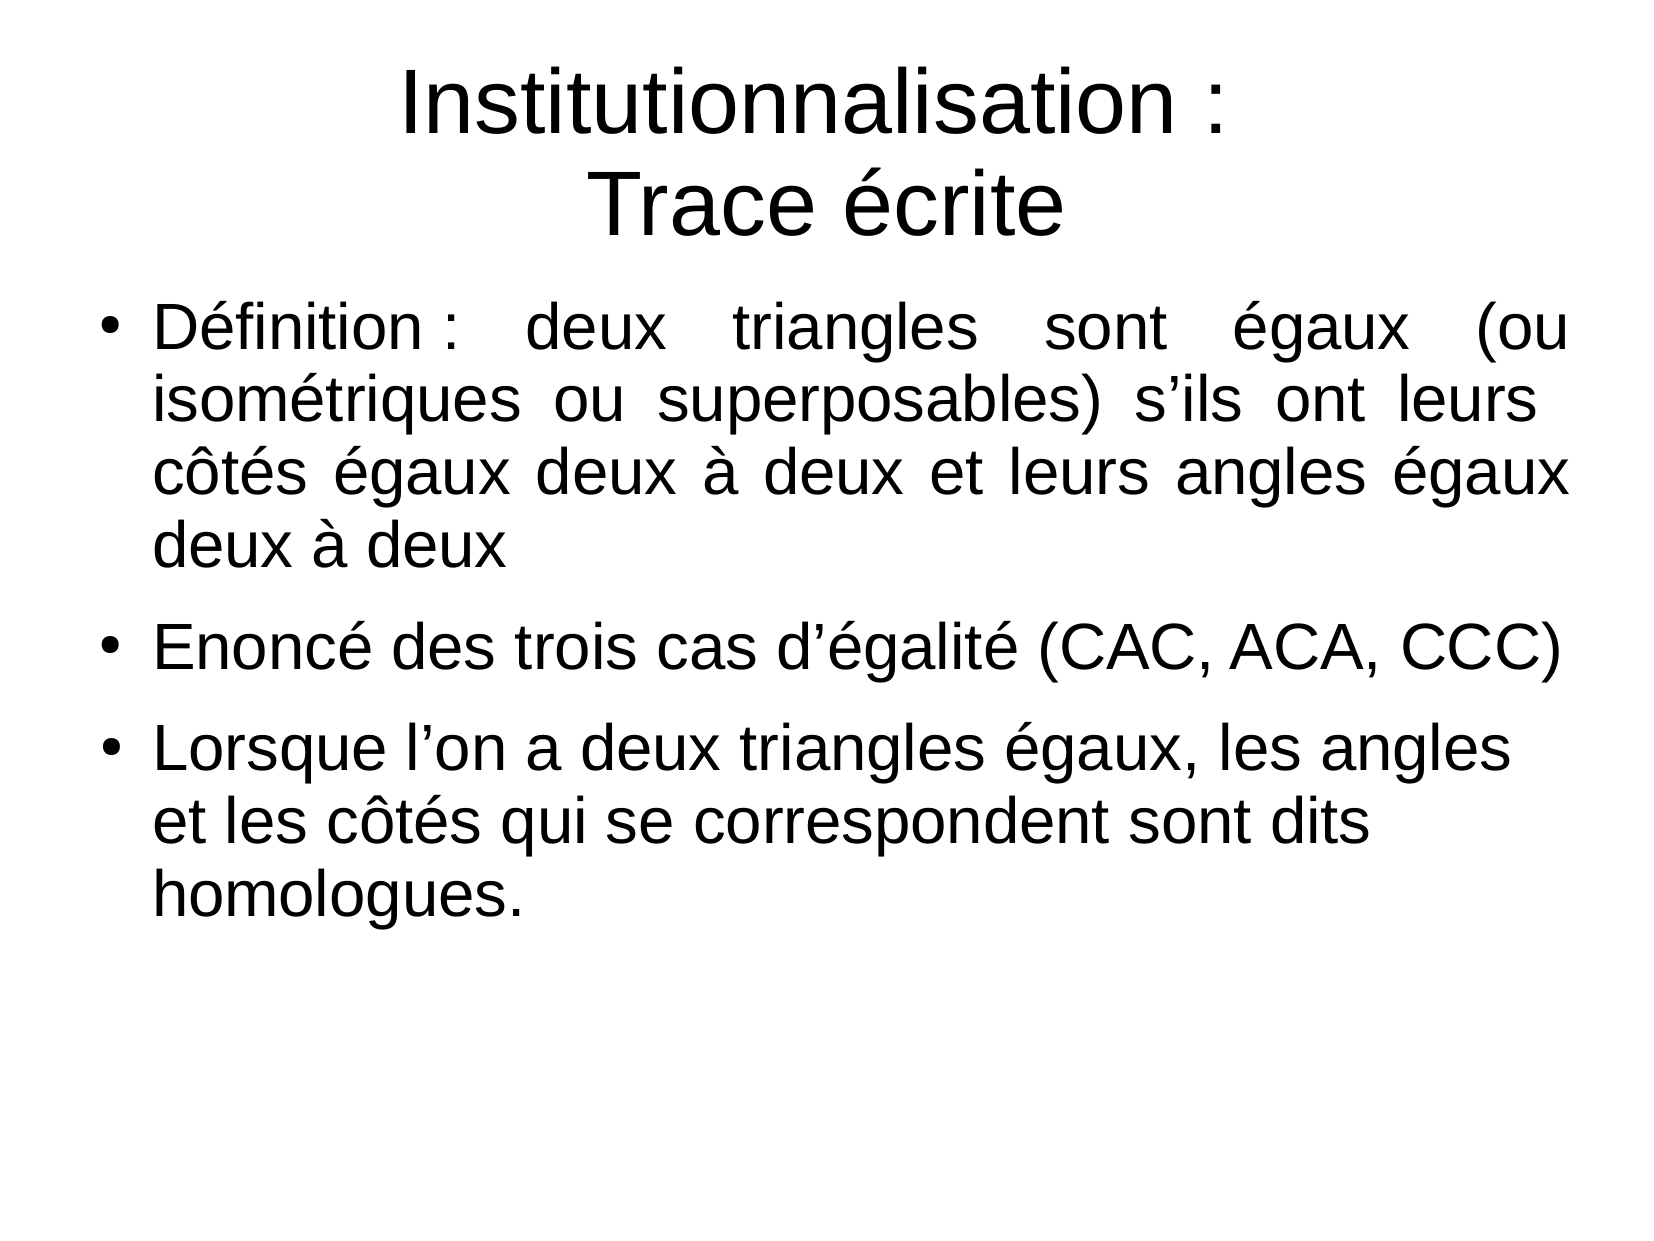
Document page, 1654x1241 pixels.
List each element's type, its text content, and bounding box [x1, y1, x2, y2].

list Définition : deux triangles sont égaux (ou isométriques ou superposables) s’ils ont leurs côtés égaux deux à deux et leurs angles égaux deux à deux Enoncé des trois cas d’égalité (CAC, ACA, CCC) Lorsque l’on a deux triangles égaux, les angles et les côtés qui se correspondent sont dits homologues. [82, 290, 1571, 1010]
title Institutionnalisation : Trace écrite [82, 49, 1571, 257]
